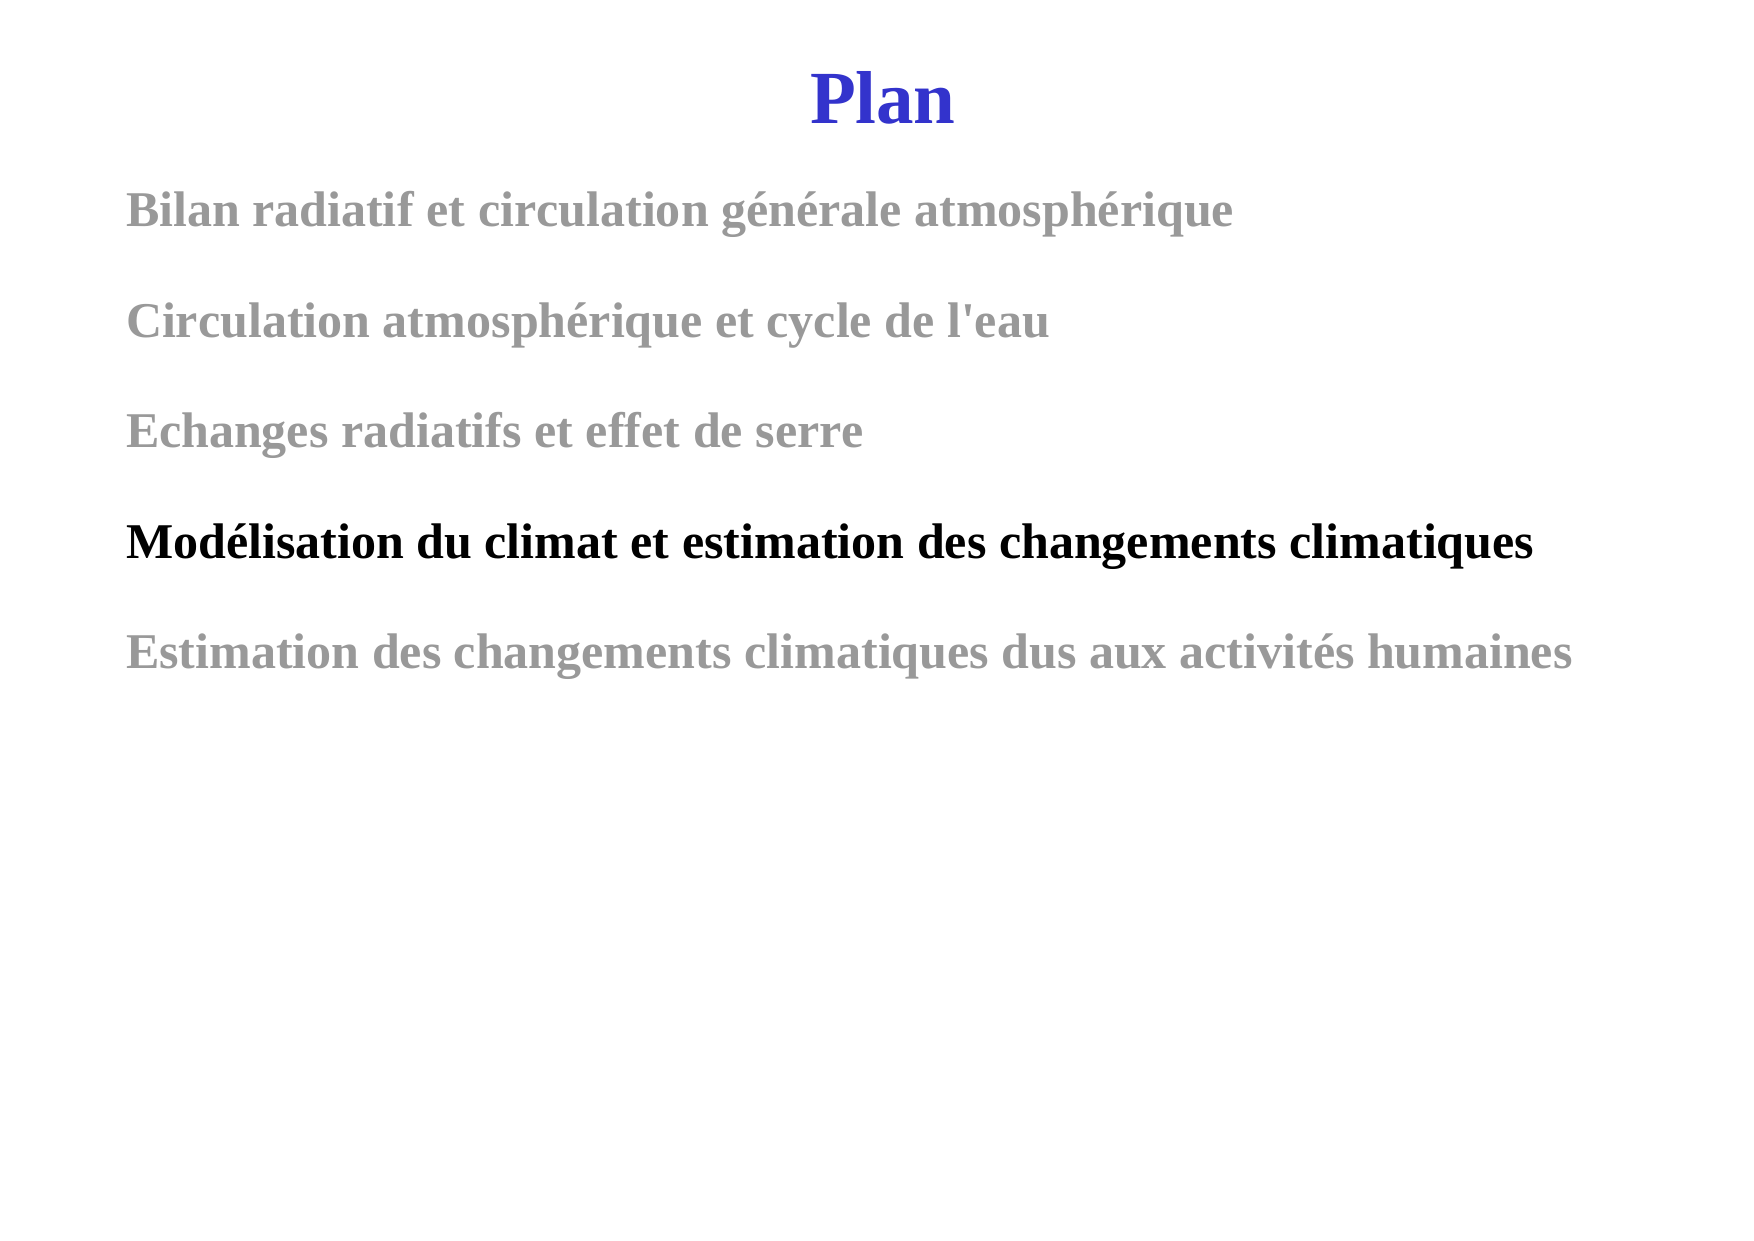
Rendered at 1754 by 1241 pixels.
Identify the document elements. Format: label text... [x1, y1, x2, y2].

text_box Plan [50, 53, 1716, 147]
text_box Bilan radiatif et circulation générale atmosphérique Circulation atmosphérique et cycle de l'eau Echanges radiatifs et effet de serre Modélisation du climat et estimation des changements climatiques Estimation des changements climatiques dus aux activités humaines [113, 182, 1692, 680]
